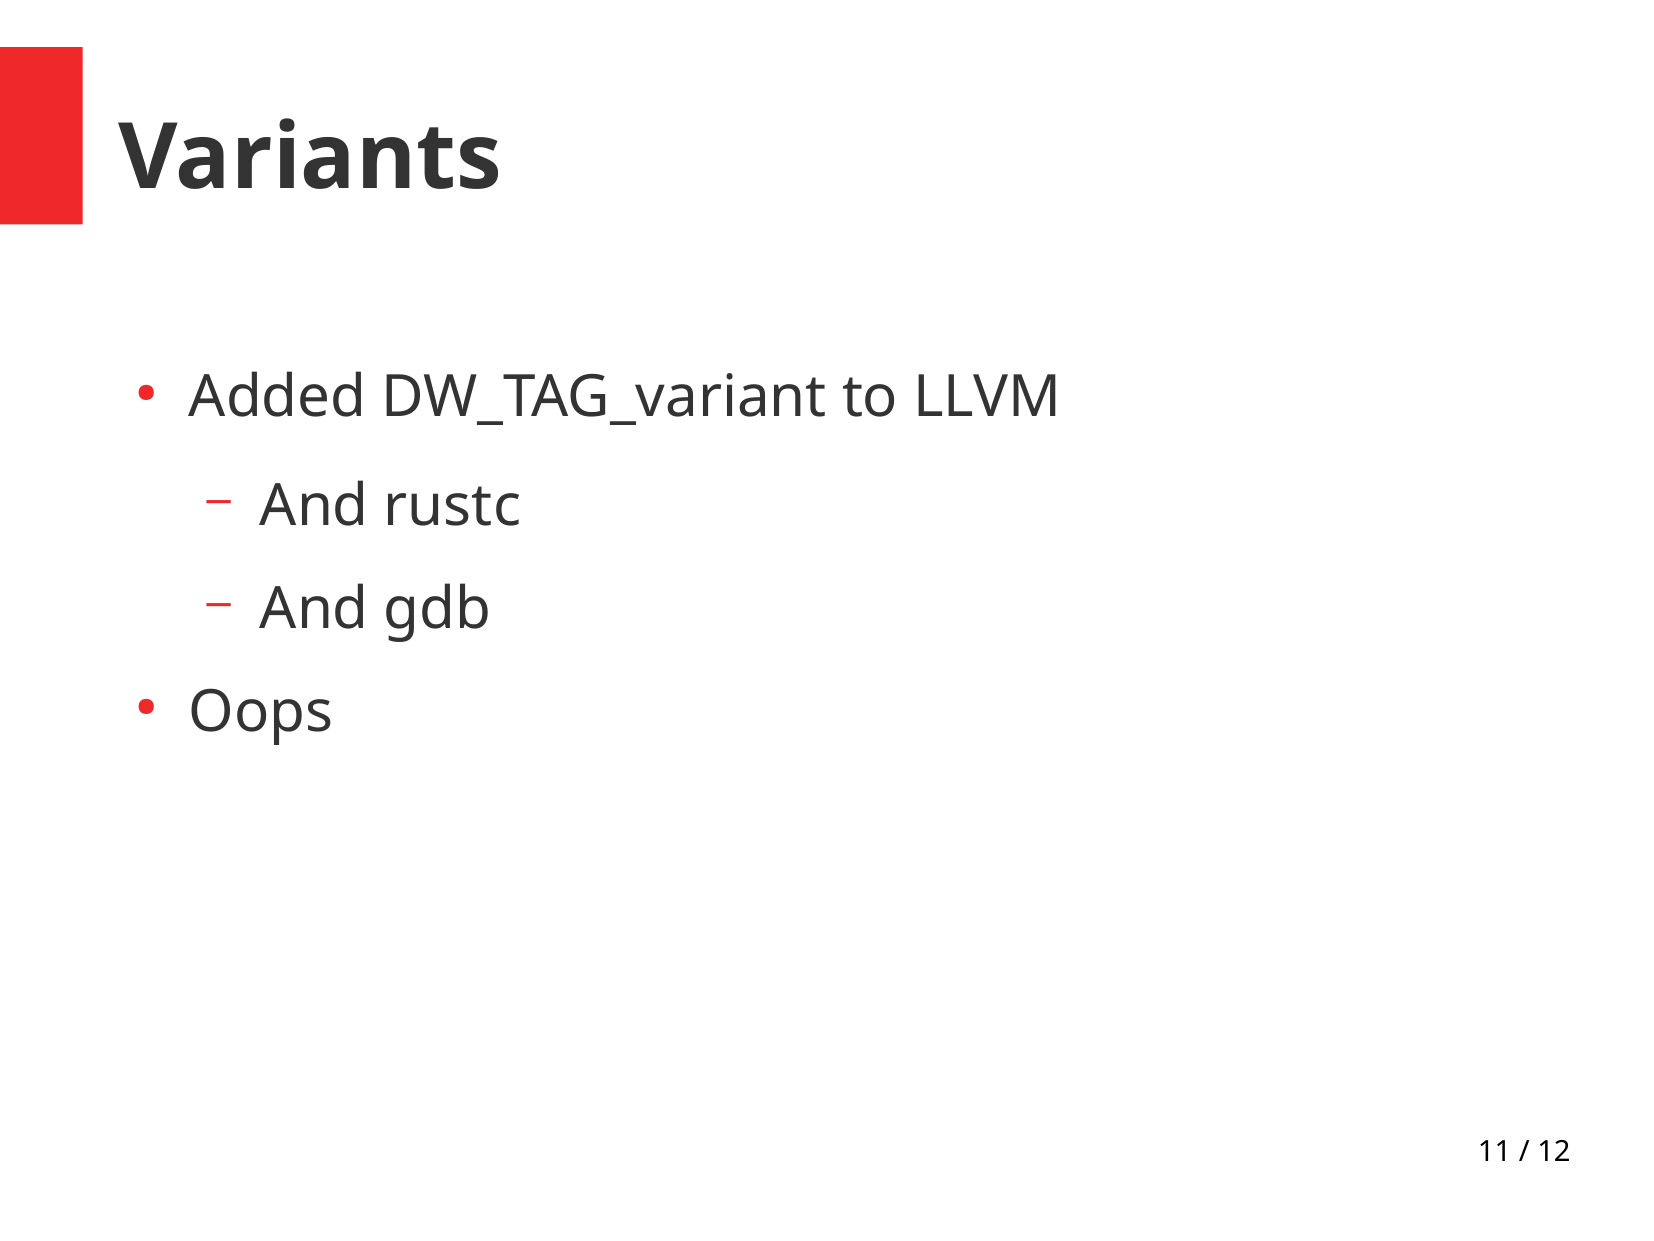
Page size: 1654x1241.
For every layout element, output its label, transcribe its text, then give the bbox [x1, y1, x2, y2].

title Variants [118, 49, 1571, 257]
list Added DW_TAG_variant to LLVM And rustc And gdb Oops [118, 354, 1536, 1074]
